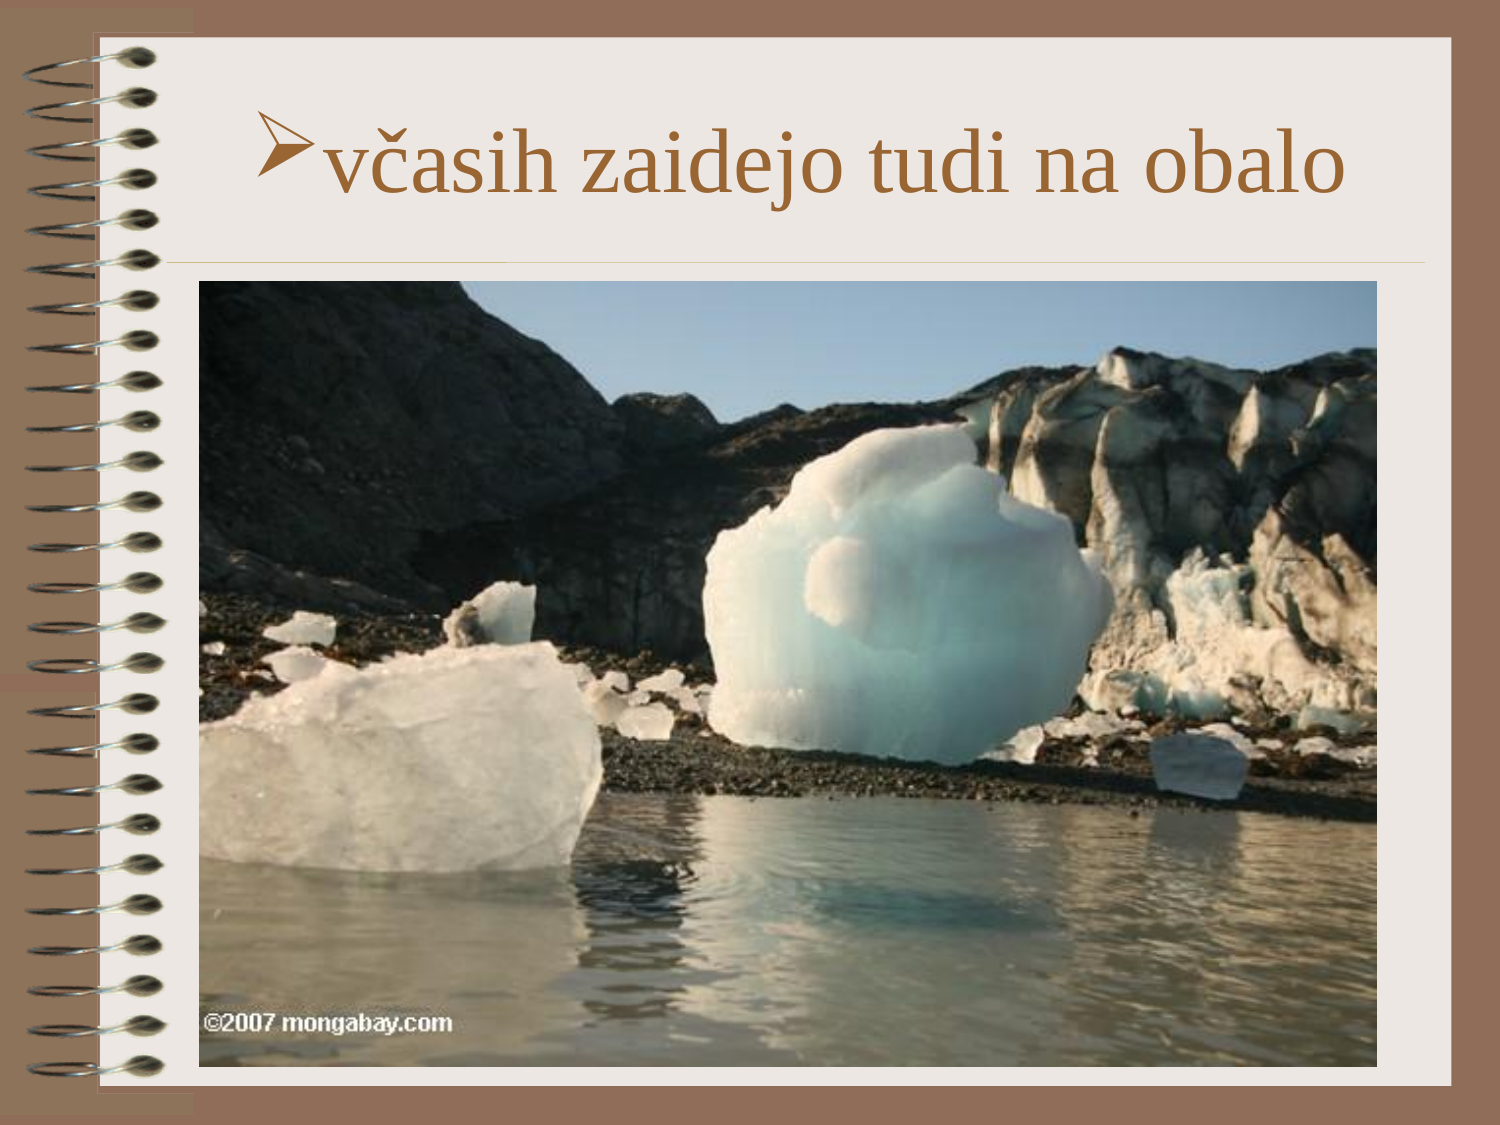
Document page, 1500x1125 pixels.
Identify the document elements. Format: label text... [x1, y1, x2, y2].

picture [199, 281, 1377, 1067]
picture [0, 8, 194, 674]
picture [0, 692, 194, 1115]
title včasih zaidejo tudi na obalo [174, 62, 1425, 250]
